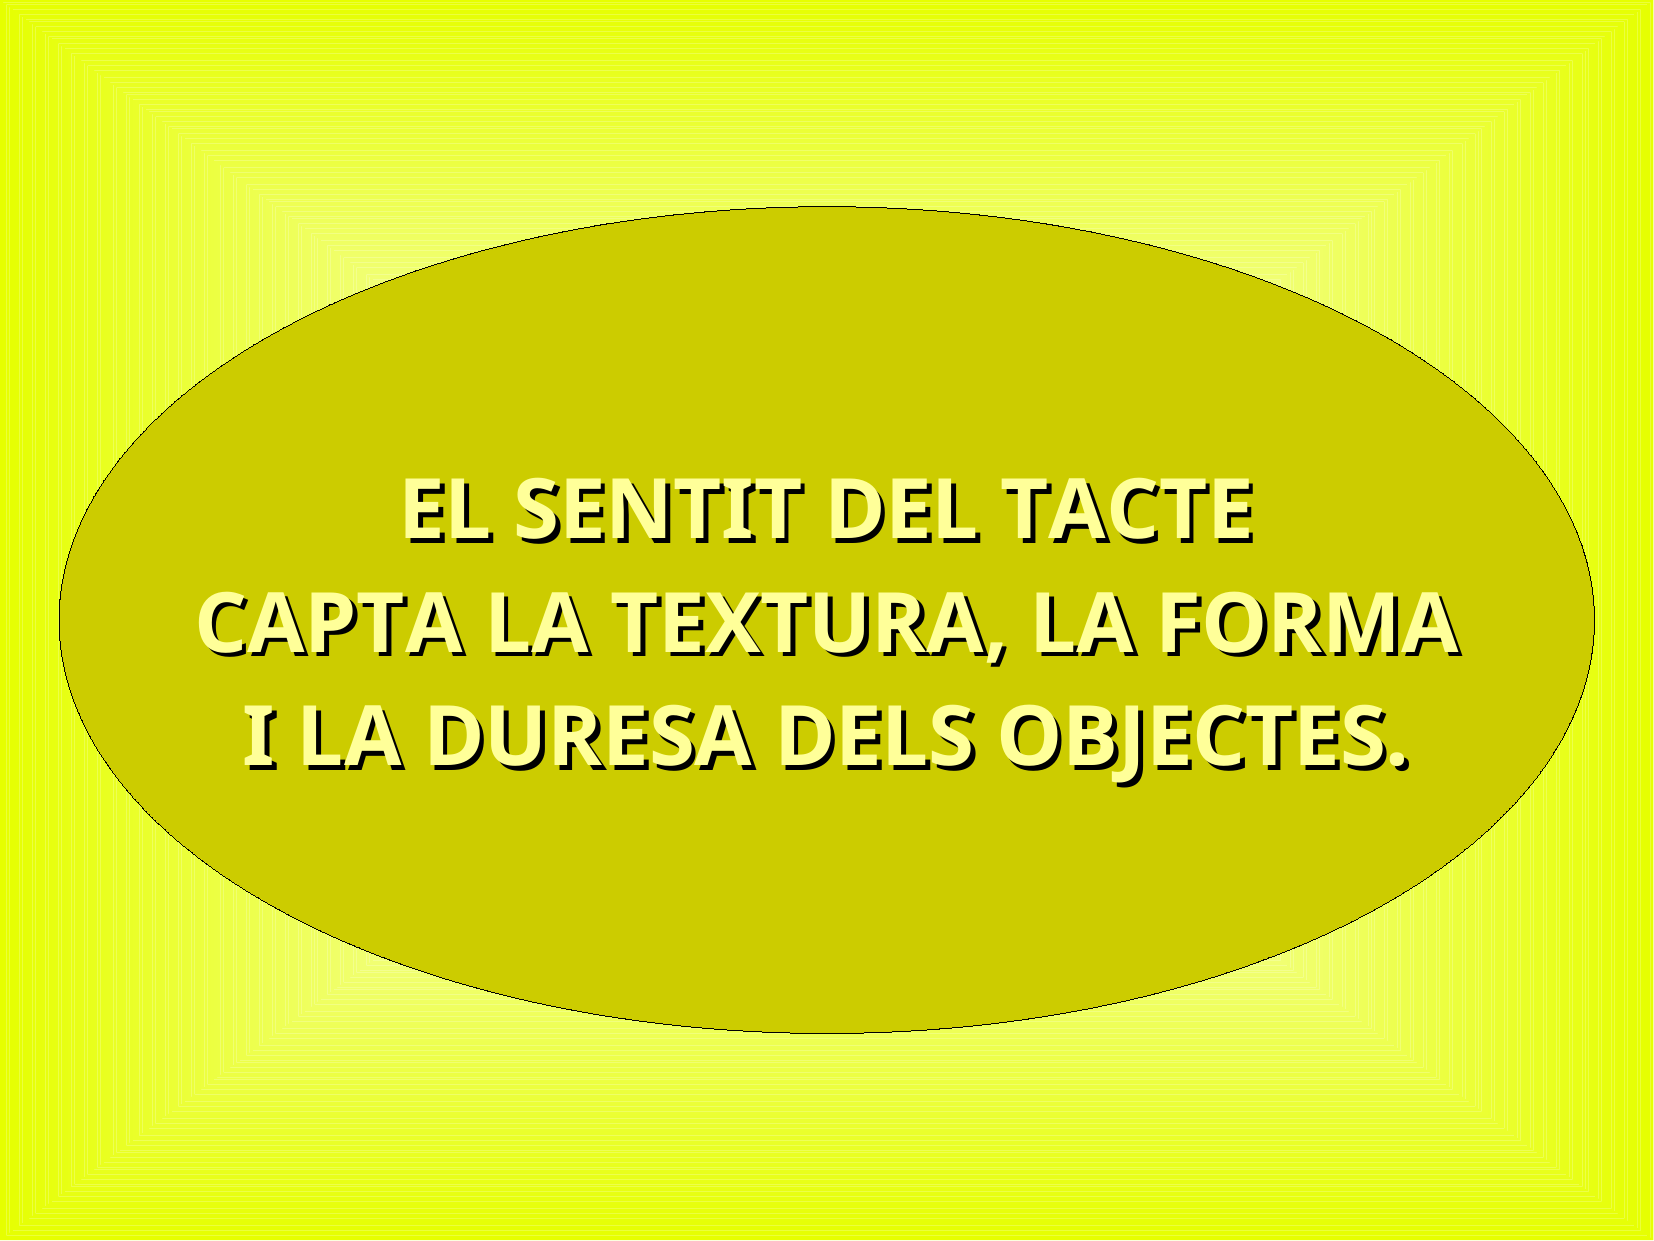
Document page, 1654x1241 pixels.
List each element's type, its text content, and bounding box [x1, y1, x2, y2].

text_box EL SENTIT DEL TACTE CAPTA LA TEXTURA, LA FORMA I LA DURESA DELS OBJECTES. [59, 206, 1595, 1034]
